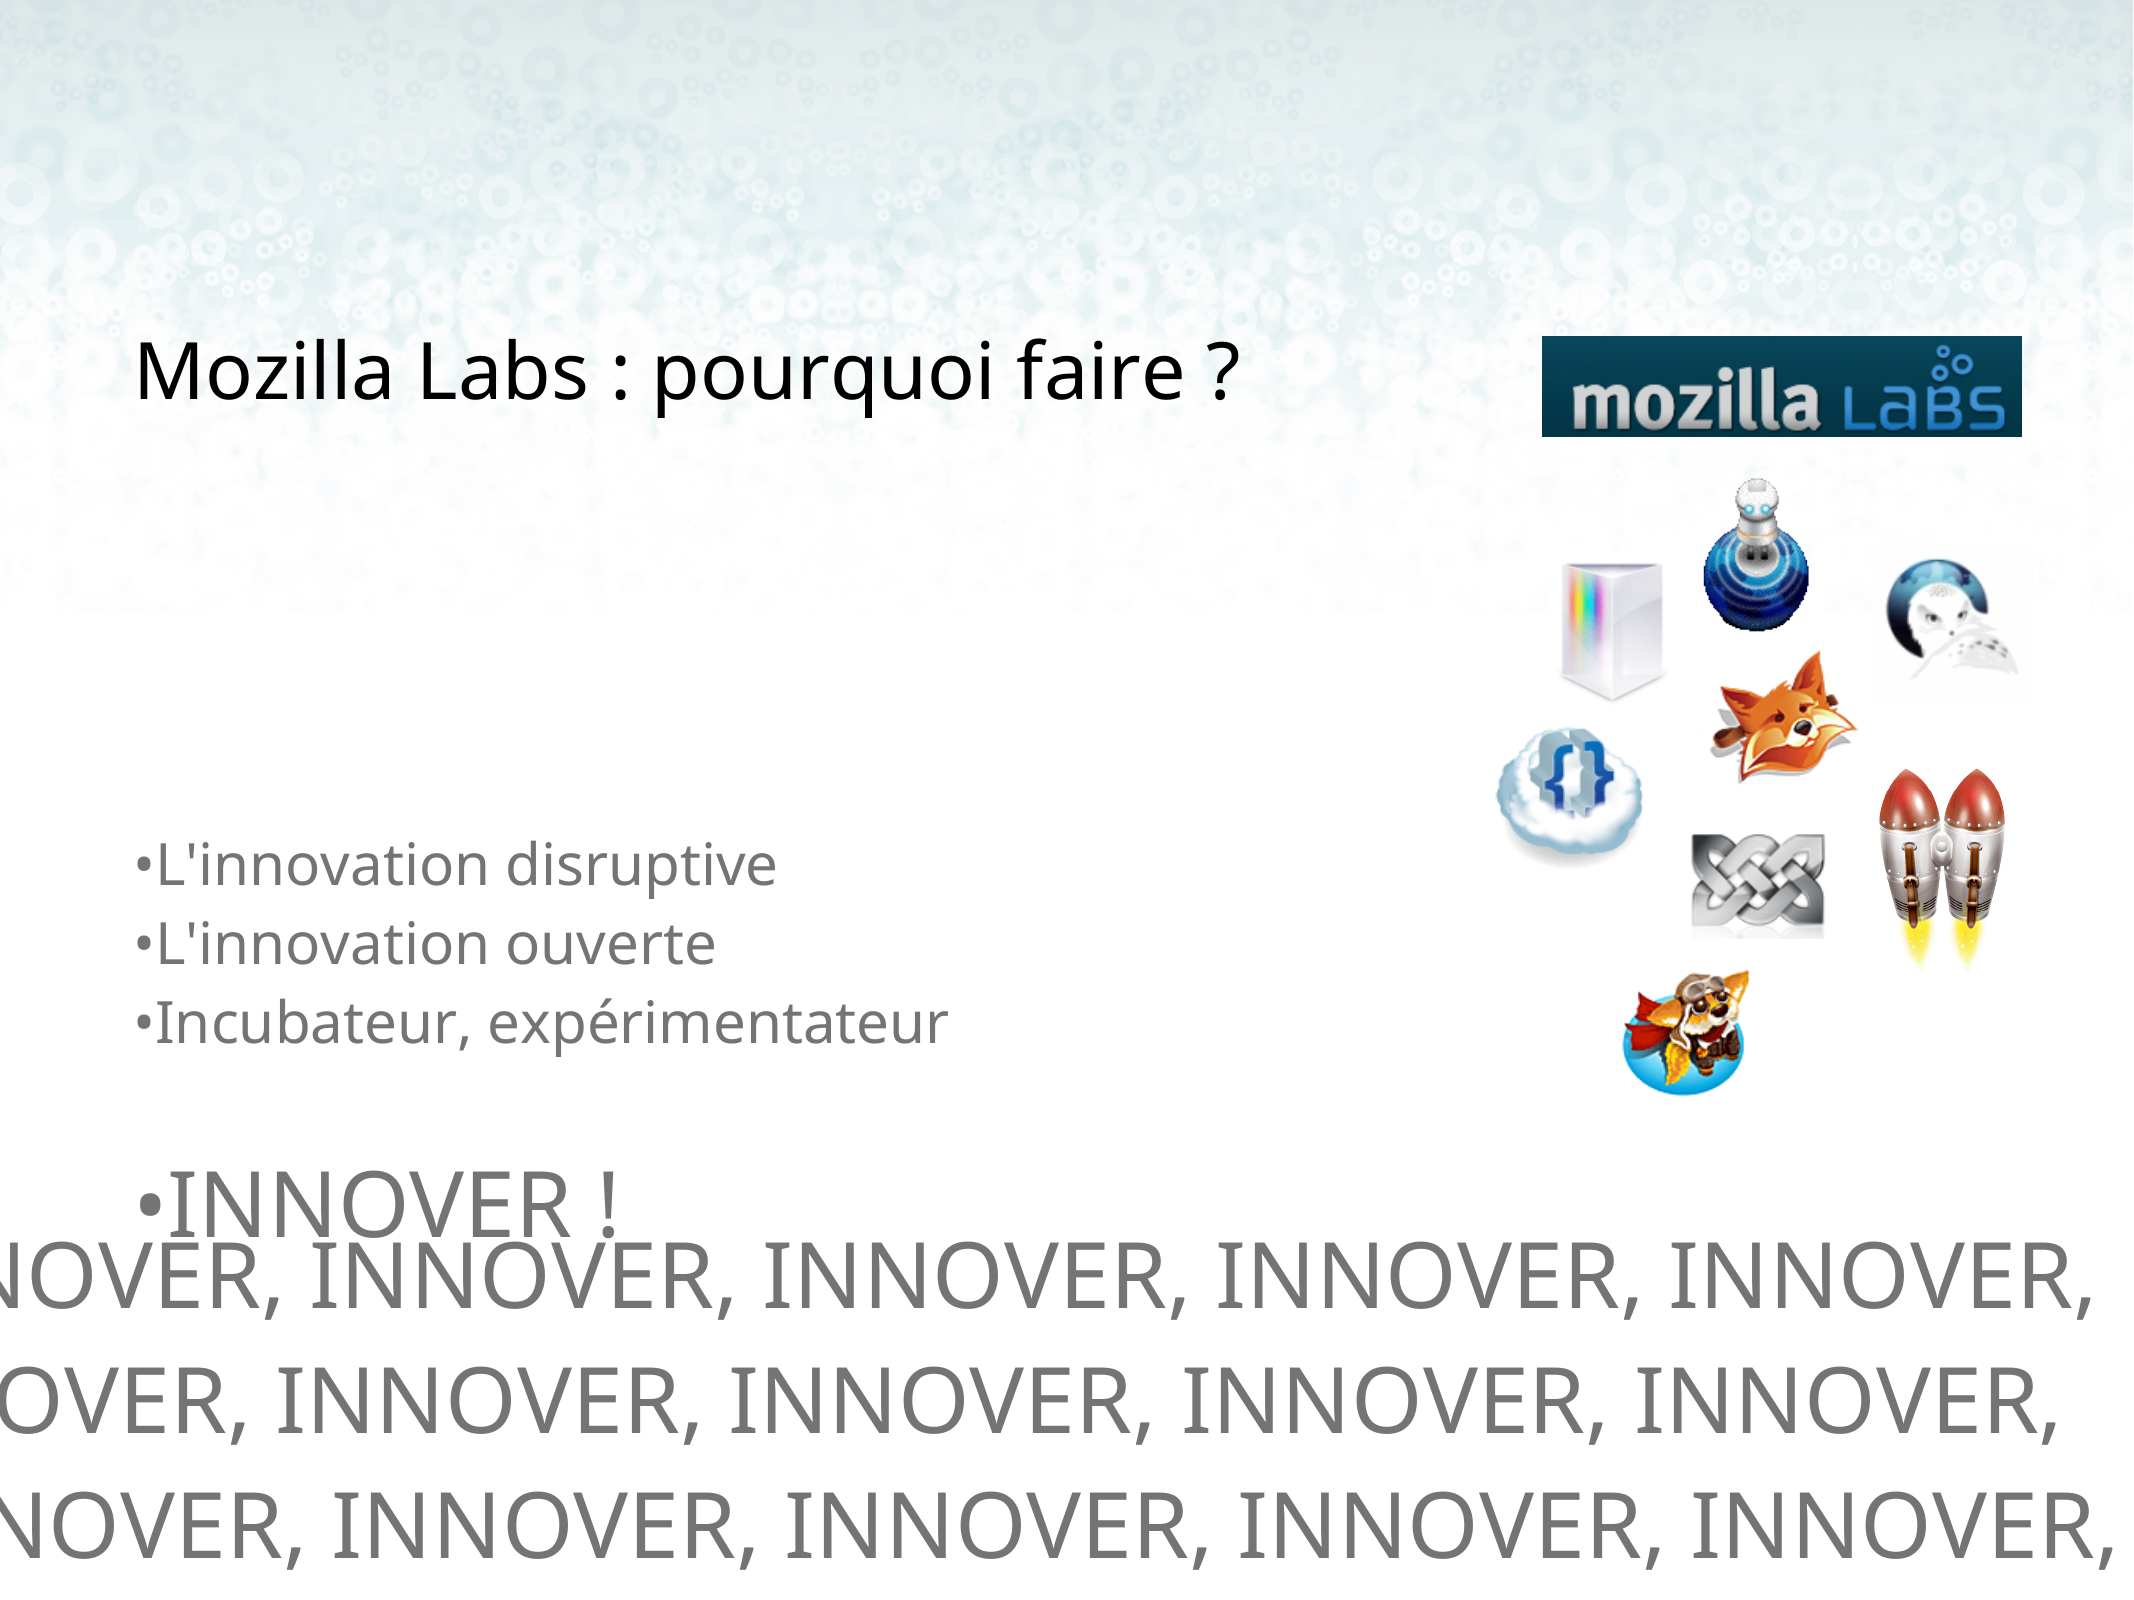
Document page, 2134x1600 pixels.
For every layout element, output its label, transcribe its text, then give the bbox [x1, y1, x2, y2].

title Mozilla Labs : pourquoi faire ? [133, 7, 2000, 731]
list L'innovation disruptive L'innovation ouverte Incubateur, expérimentateur INNOVER ! [133, 822, 2000, 1210]
picture [1607, 967, 1766, 1101]
list INNOVER, INNOVER, INNOVER, INNOVER, INNOVER, INNOVER, INNOVER, INNOVER, INNOVER, INNOVER, dINNOVER, INNOVER, INNOVER, INNOVER, INNOVER, INNOVER, INNOVER, INNOVER, INNOVER, INNOVER, [0, 1210, 2134, 1600]
picture [0, 0, 2134, 982]
